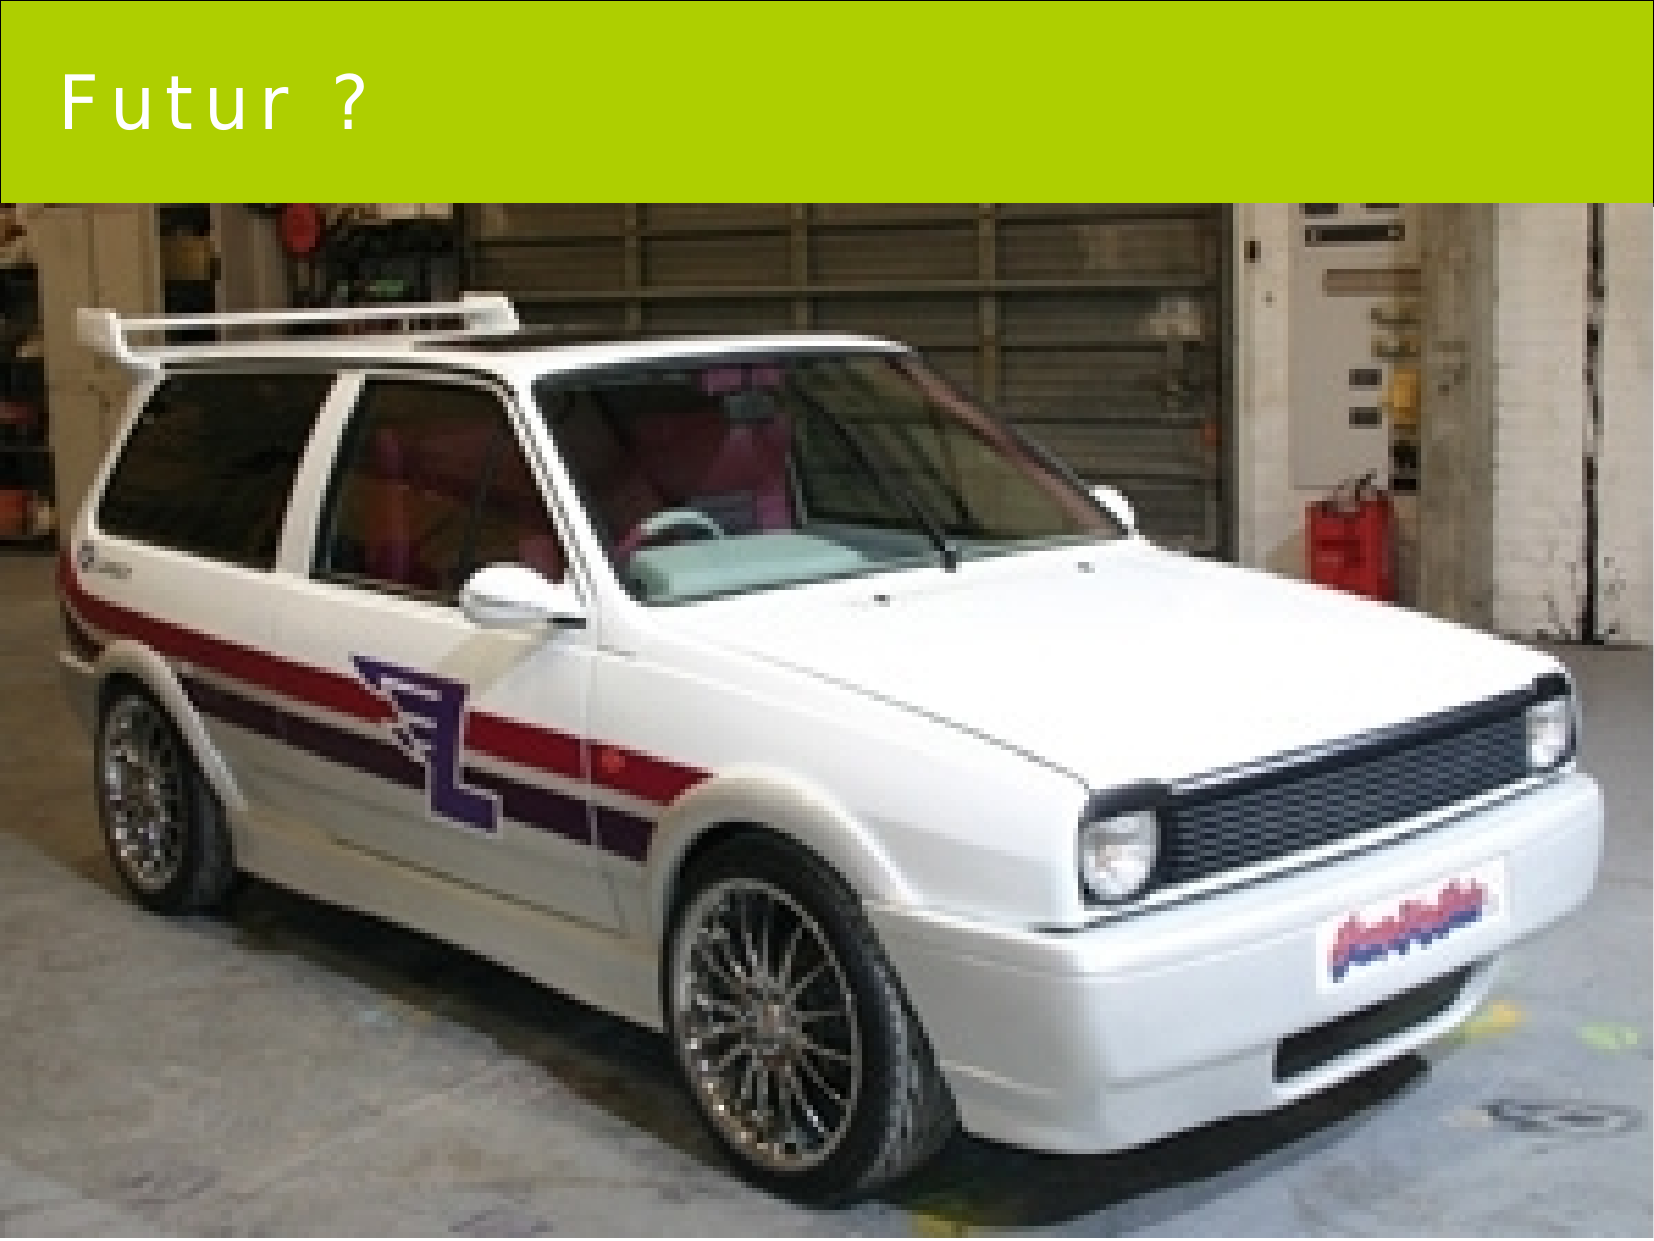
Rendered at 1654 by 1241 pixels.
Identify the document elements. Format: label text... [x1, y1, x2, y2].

title Futur ? [59, 29, 1595, 178]
picture [0, 203, 1654, 1241]
